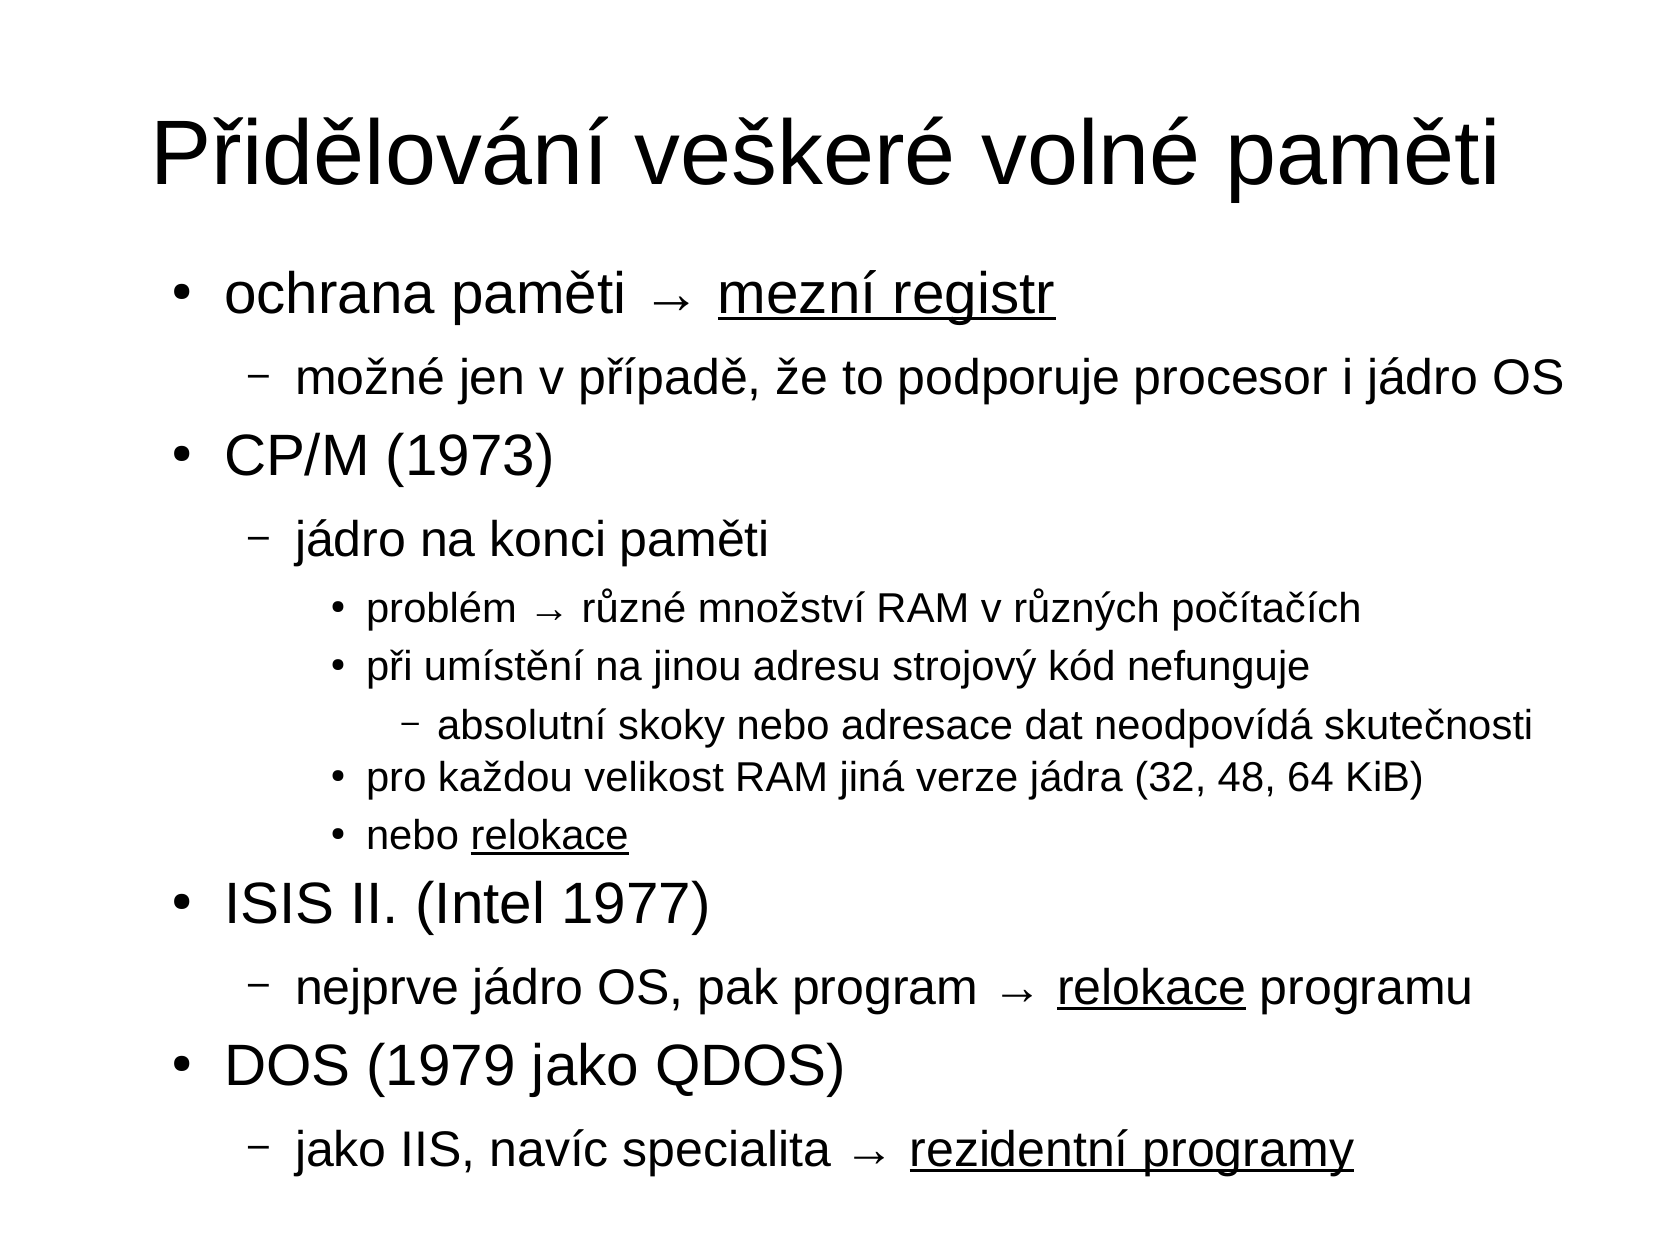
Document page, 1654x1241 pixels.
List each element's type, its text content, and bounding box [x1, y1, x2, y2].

list ochrana paměti → mezní registr možné jen v případě, že to podporuje procesor i jádro OS CP/M (1973) jádro na konci paměti problém → různé množství RAM v různých počítačích při umístění na jinou adresu strojový kód nefunguje absolutní skoky nebo adresace dat neodpovídá skutečnosti pro každou velikost RAM jiná verze jádra (32, 48, 64 KiB) nebo relokace ISIS II. (Intel 1977) nejprve jádro OS, pak program → relokace programu DOS (1979 jako QDOS) jako IIS, navíc specialita → rezidentní programy [82, 260, 1654, 1177]
title Přidělování veškeré volné paměti [82, 56, 1571, 250]
